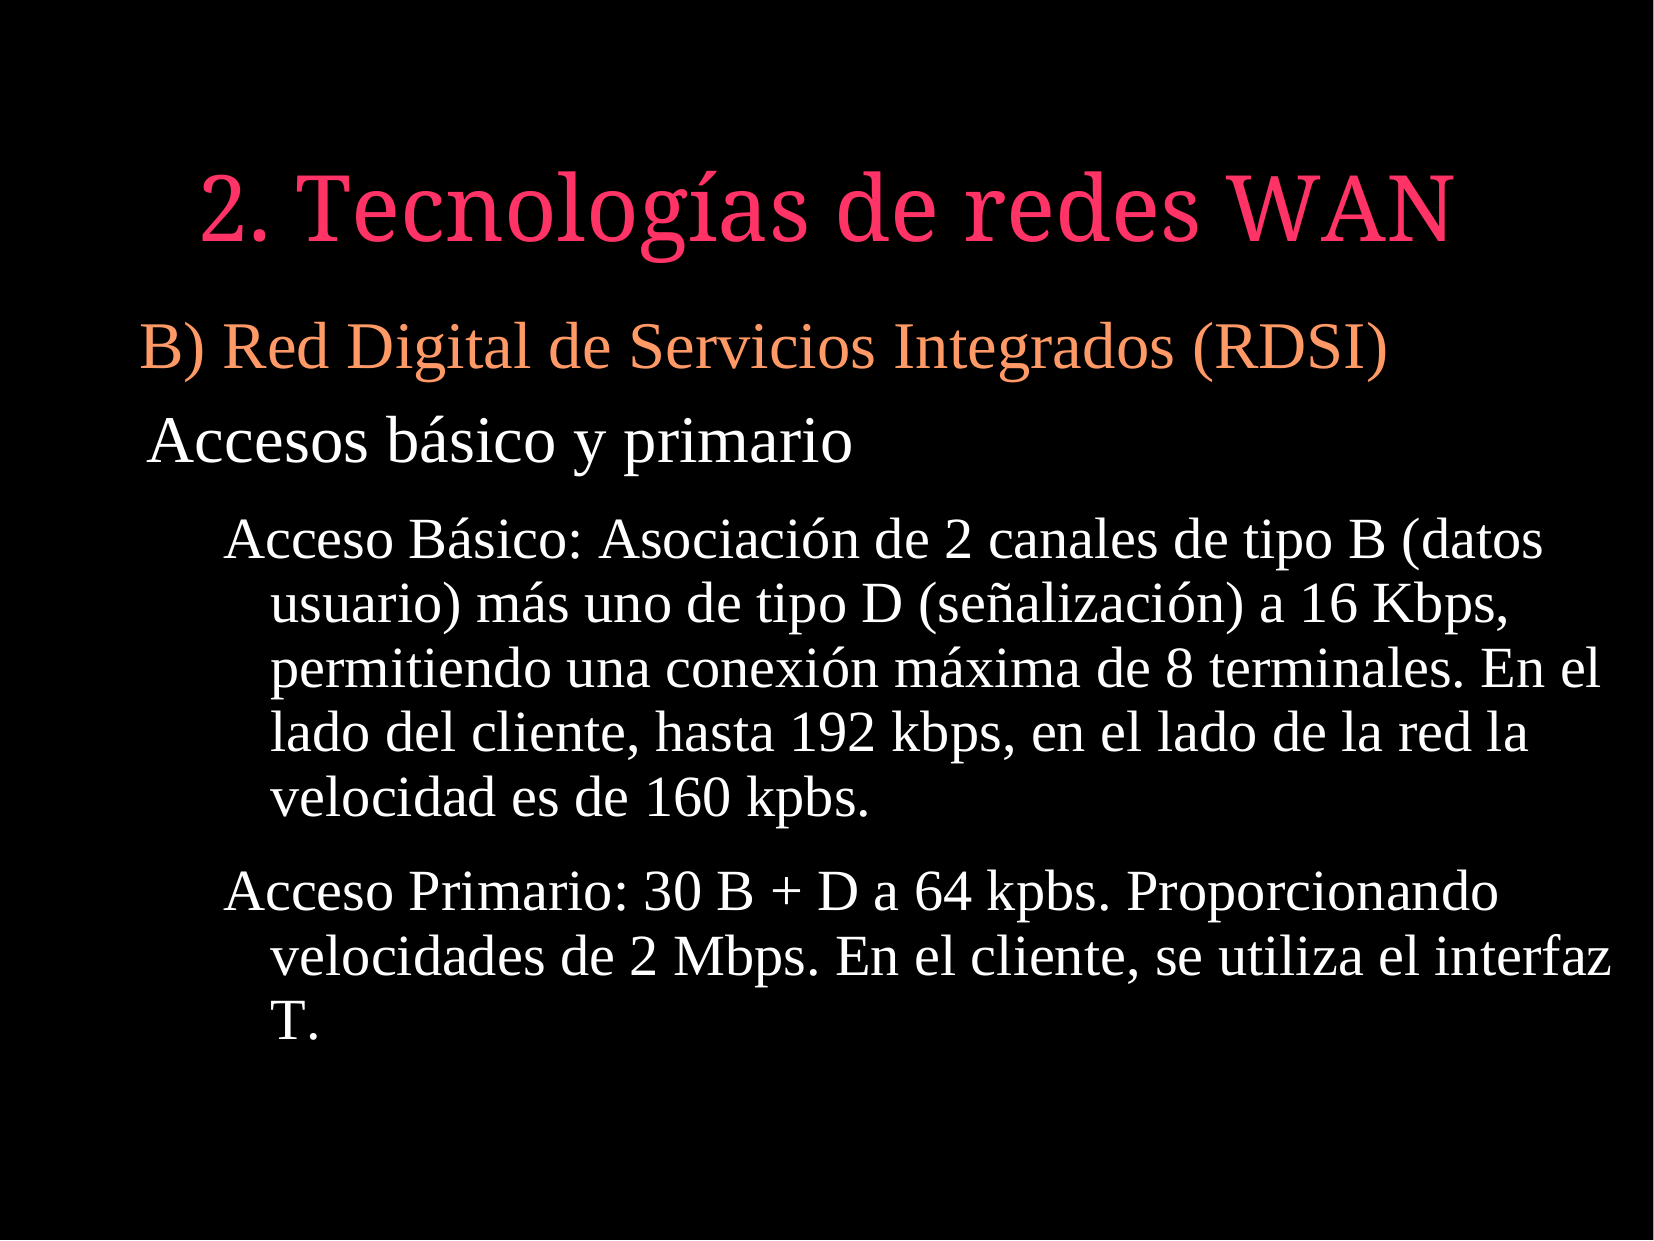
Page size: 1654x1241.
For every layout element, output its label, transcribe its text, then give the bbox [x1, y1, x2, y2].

text_box Accesos básico y primario Acceso Básico: Asociación de 2 canales de tipo B (datos usuario) más uno de tipo D (señalización) a 16 Kbps, permitiendo una conexión máxima de 8 terminales. En el lado del cliente, hasta 192 kbps, en el lado de la red la velocidad es de 160 kpbs. Acceso Primario: 30 B + D a 64 kpbs. Proporcionando velocidades de 2 Mbps. En el cliente, se utiliza el interfaz T. [128, 402, 1632, 1215]
list B) Red Digital de Servicios Integrados (RDSI) [121, 308, 1534, 1091]
title 2. Tecnologías de redes WAN [121, 102, 1534, 308]
